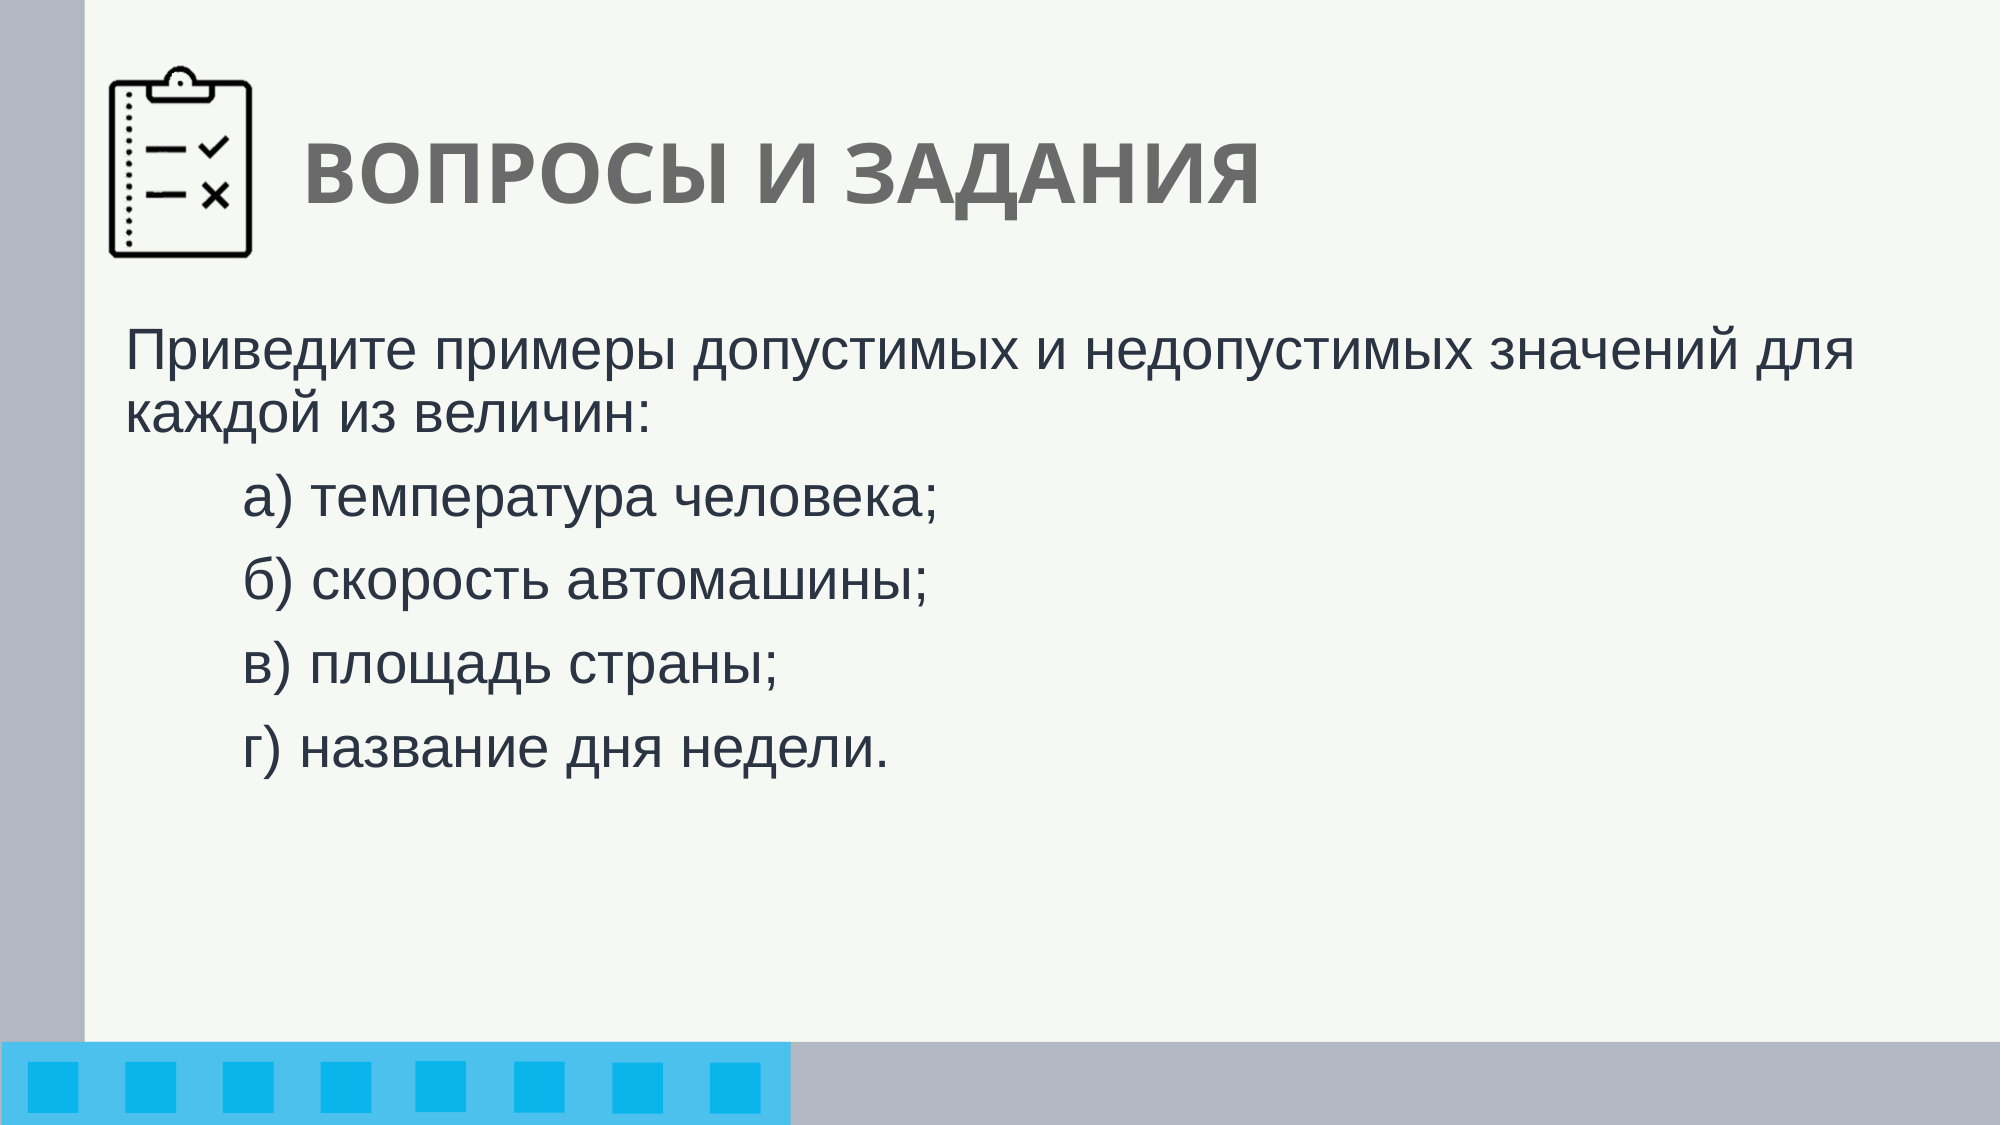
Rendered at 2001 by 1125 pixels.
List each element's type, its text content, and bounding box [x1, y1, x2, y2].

picture [85, 54, 286, 286]
title ВОПРОСЫ И ЗАДАНИЯ [285, 67, 1892, 286]
list Приведите примеры допустимых и недопустимых значений для каждой из величин: а) температура человека; б) скорость автомашины; в) площадь страны; г) название дня недели. [110, 311, 1892, 1058]
